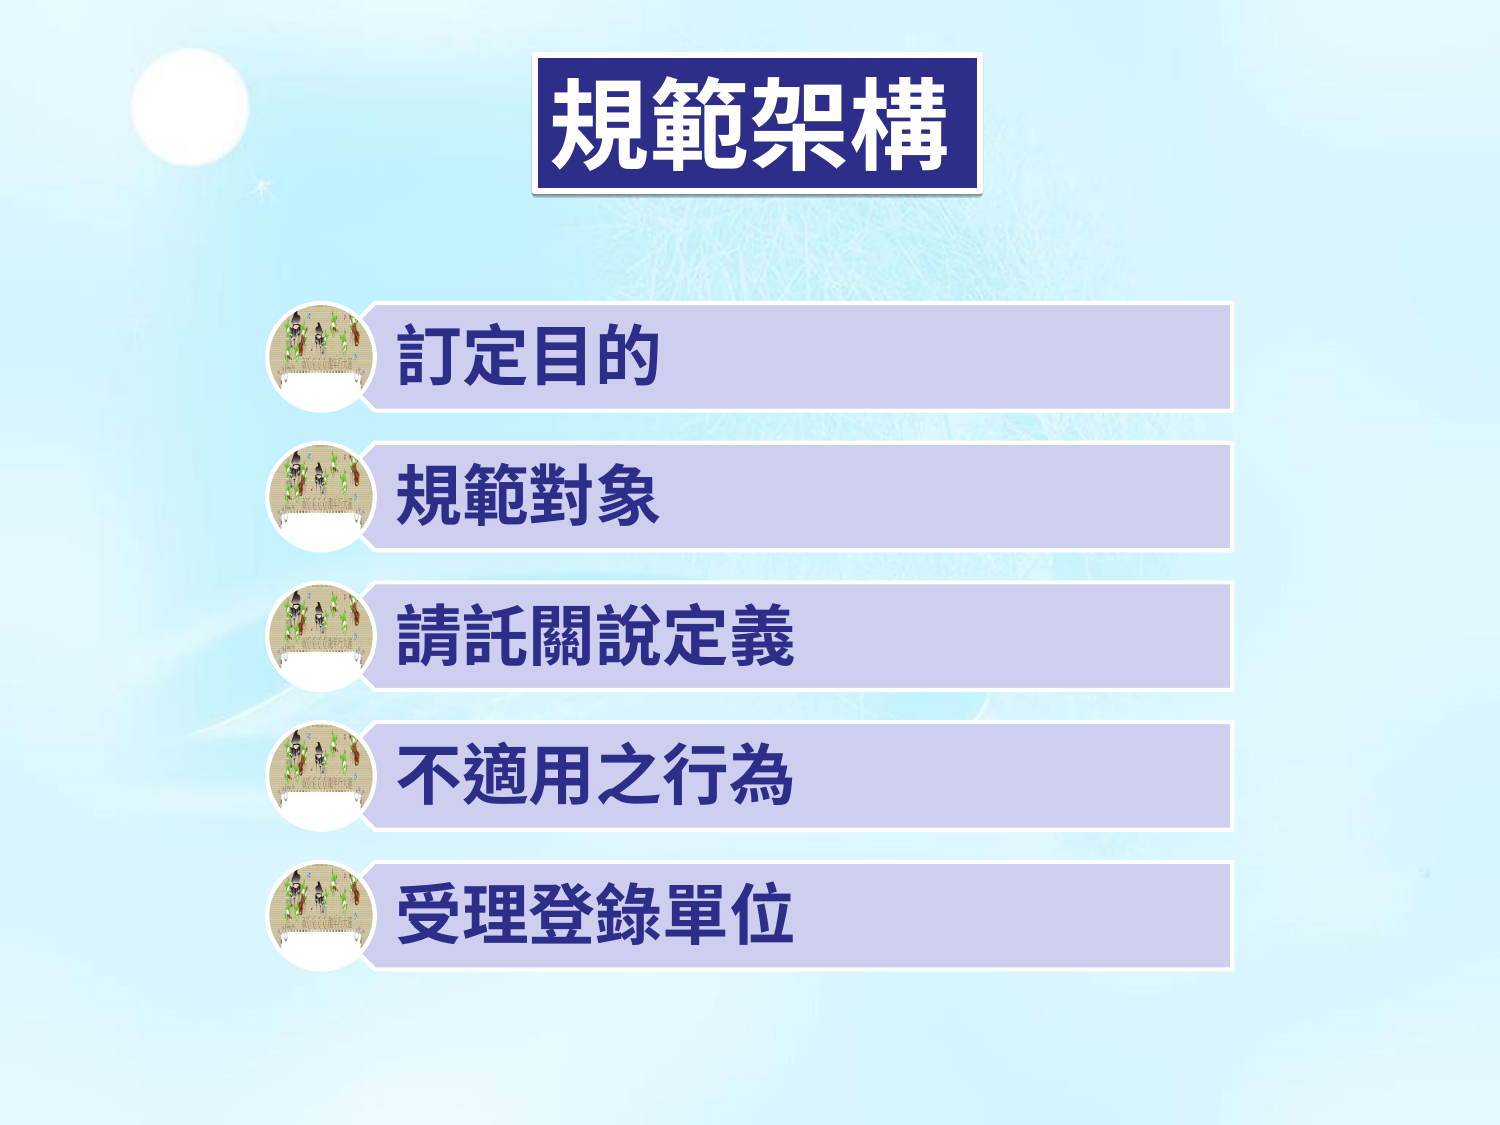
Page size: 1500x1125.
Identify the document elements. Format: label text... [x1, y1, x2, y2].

text_box [267, 582, 375, 691]
text_box 受理登錄單位 [359, 861, 1233, 970]
text_box 規範架構 [534, 54, 980, 191]
text_box 不適用之行為 [359, 722, 1233, 830]
text_box [267, 722, 375, 830]
picture [0, 0, 1500, 1125]
text_box [267, 303, 375, 411]
text_box 請託關說定義 [359, 582, 1233, 691]
text_box 規範對象 [359, 442, 1233, 551]
text_box 訂定目的 [359, 303, 1233, 411]
text_box [267, 861, 375, 970]
text_box [267, 442, 375, 551]
